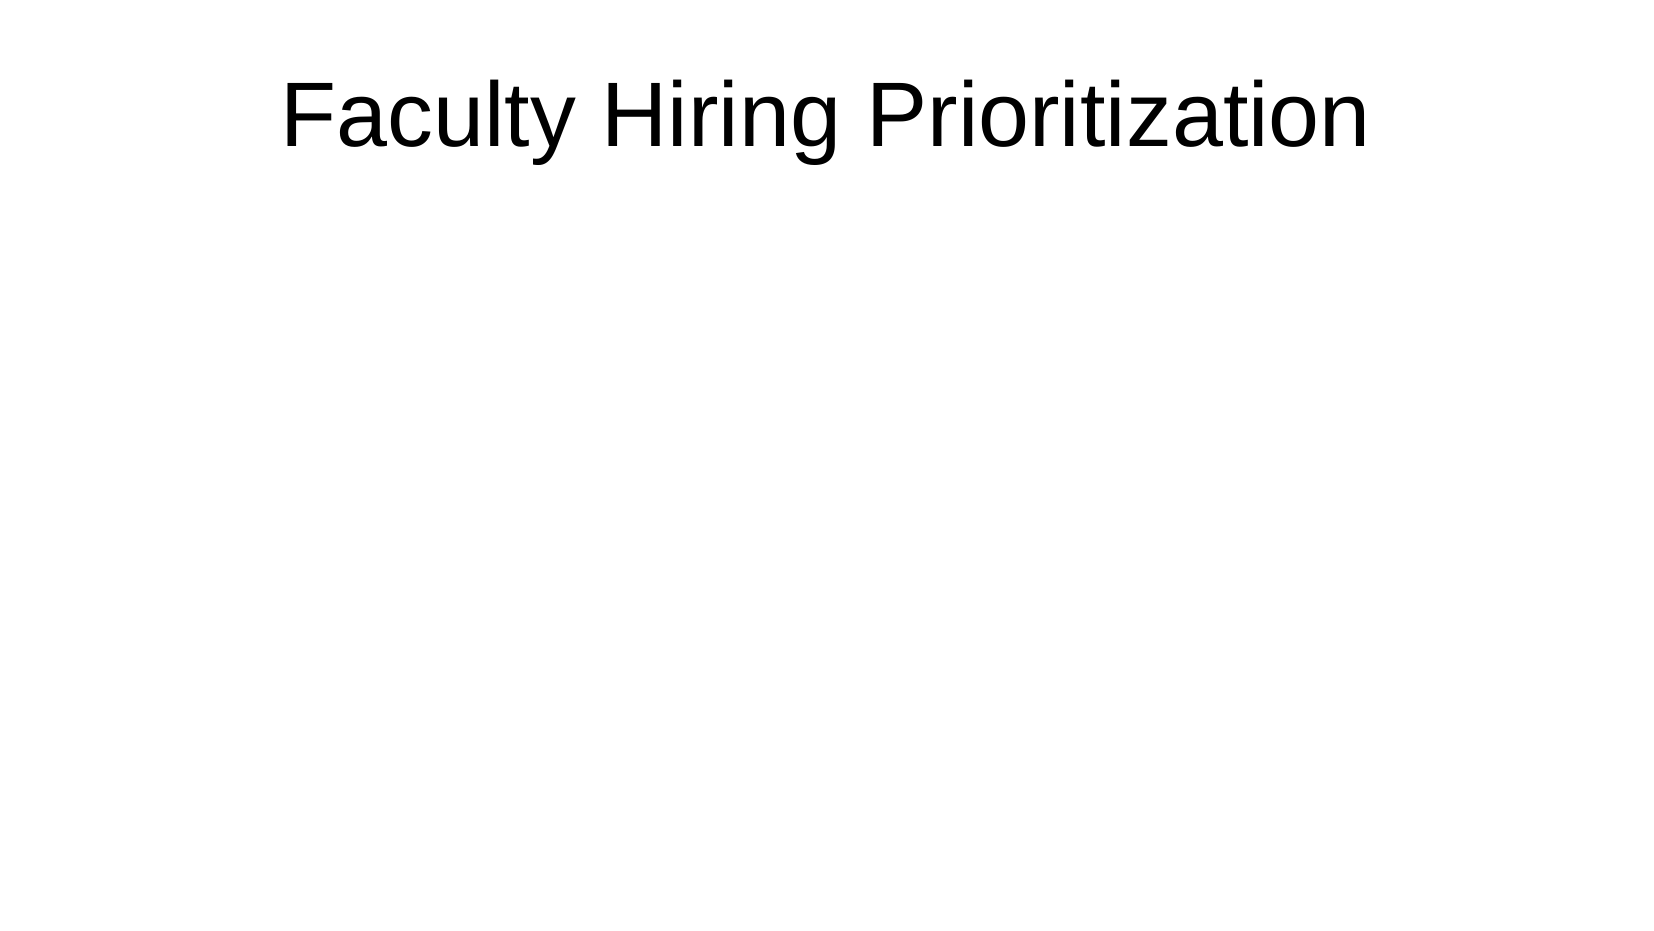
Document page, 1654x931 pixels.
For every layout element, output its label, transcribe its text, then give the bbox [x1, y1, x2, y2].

title Faculty Hiring Prioritization [82, 37, 1571, 193]
